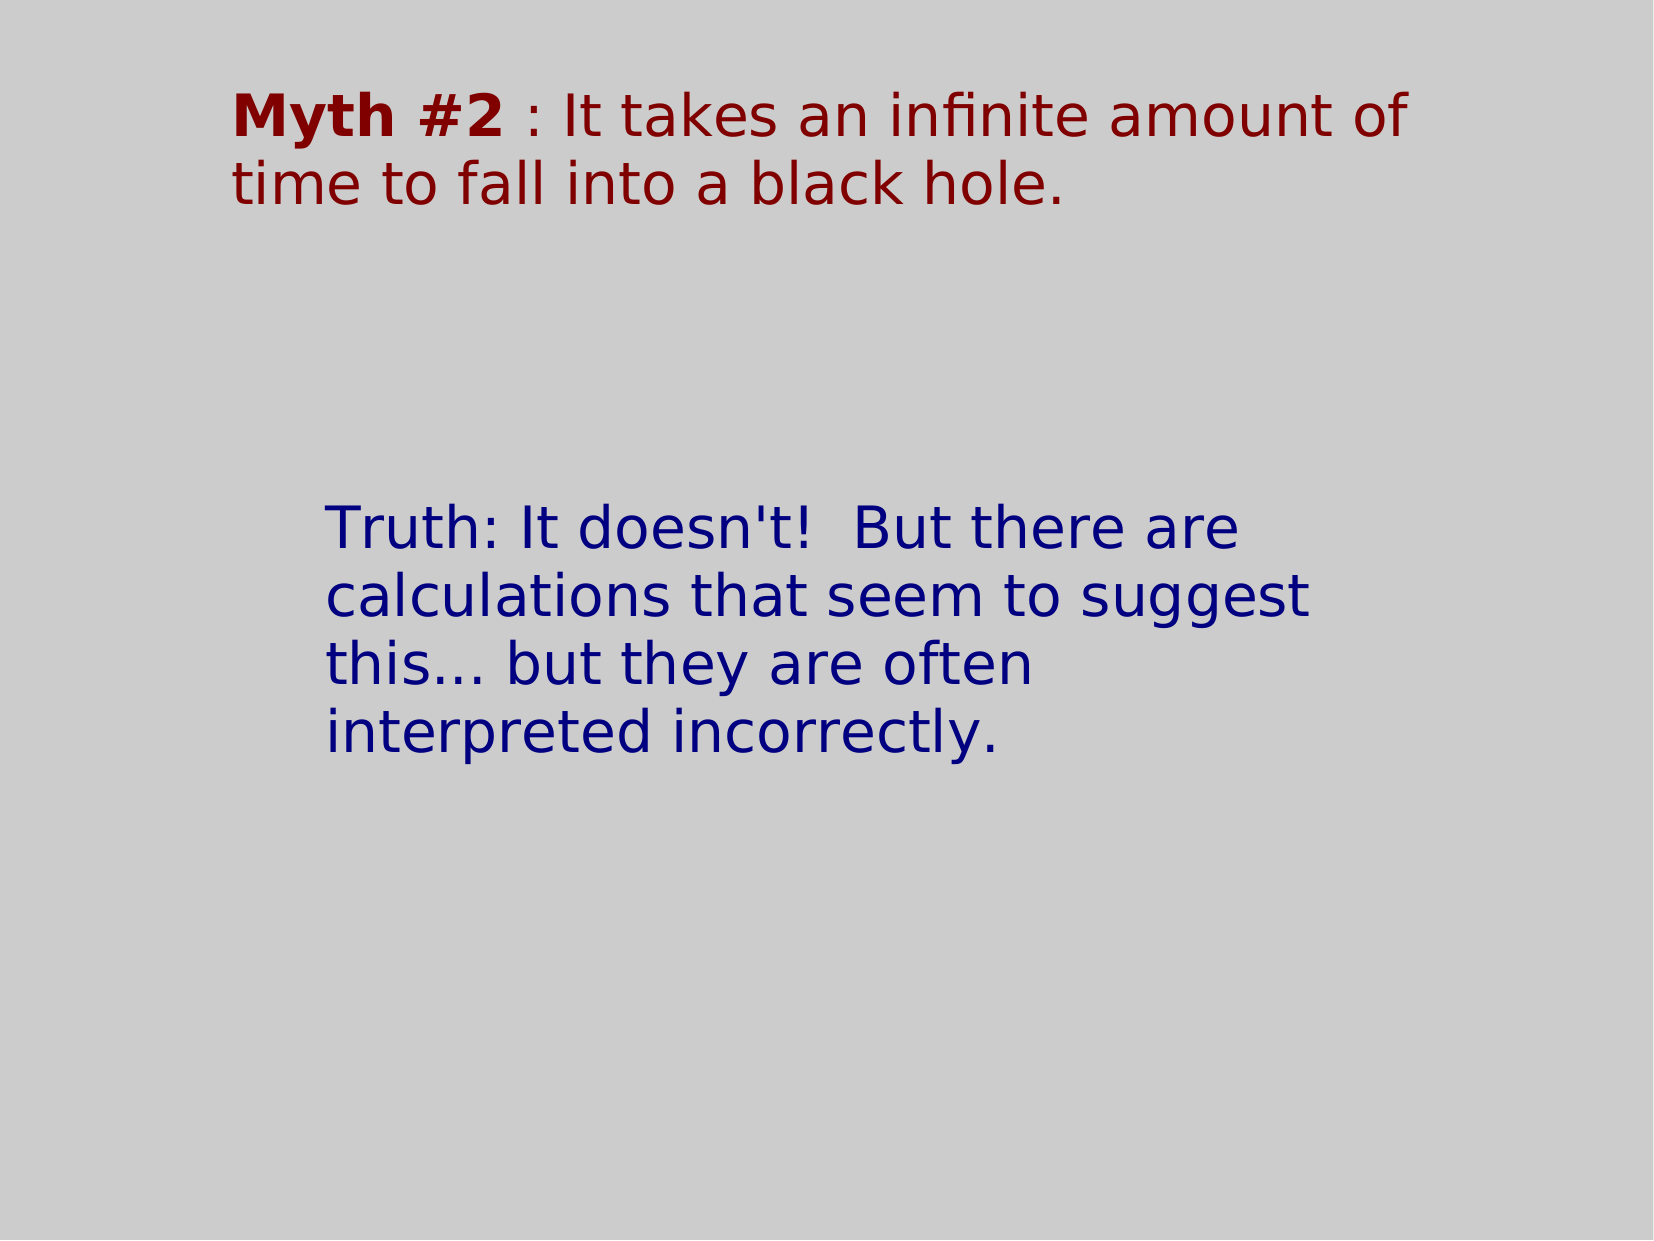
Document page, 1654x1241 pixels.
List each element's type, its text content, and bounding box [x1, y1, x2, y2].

text_box Myth #2 : It takes an infinite amount of time to fall into a black hole. [216, 75, 1519, 226]
text_box Truth: It doesn't! But there are calculations that seem to suggest this... but they are often interpreted incorrectly. [310, 487, 1344, 774]
